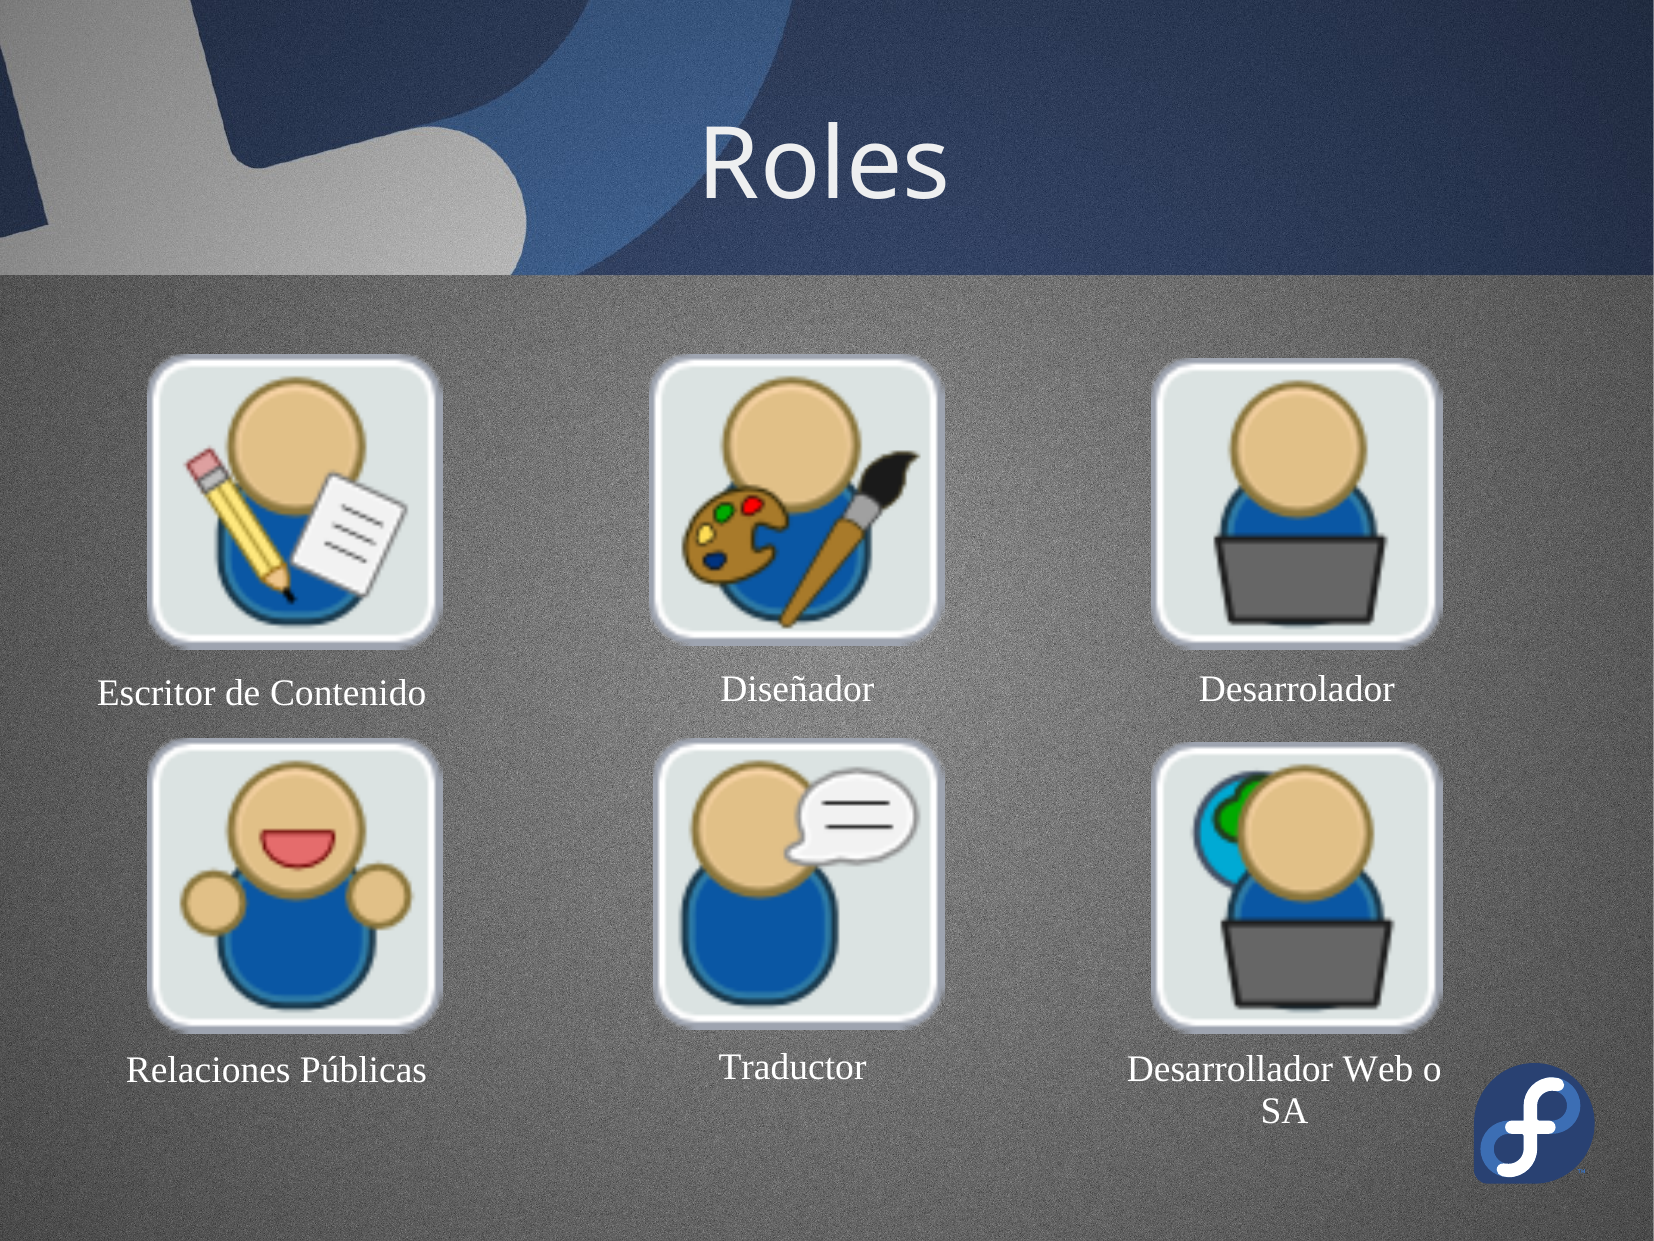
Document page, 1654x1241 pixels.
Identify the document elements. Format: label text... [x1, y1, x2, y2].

text_box Traductor [600, 1036, 985, 1093]
text_box Roles [86, 59, 1563, 266]
text_box Relaciones Públicas [111, 1039, 555, 1096]
text_box Escritor de Contenido [82, 661, 526, 751]
text_box Desarrolador [1104, 658, 1489, 715]
text_box Desarrollador Web o SA [1092, 1038, 1477, 1137]
picture [0, 0, 1654, 1241]
text_box Diseñador [635, 657, 960, 715]
